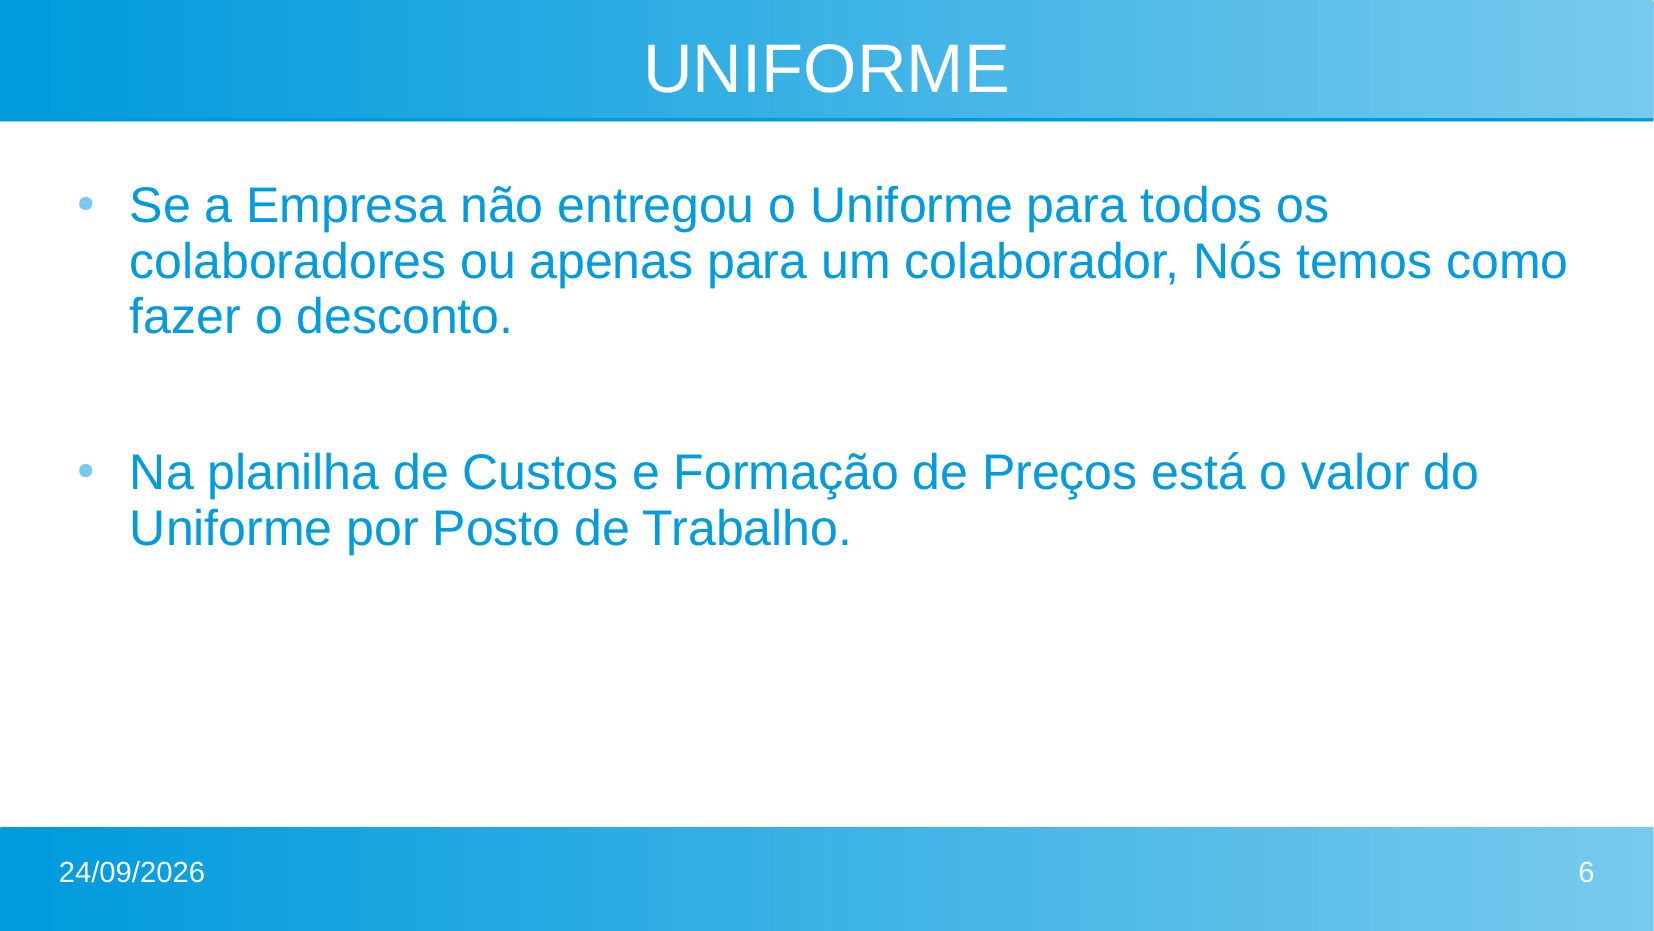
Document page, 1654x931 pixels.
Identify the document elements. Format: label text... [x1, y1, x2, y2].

list Se a Empresa não entregou o Uniforme para todos os colaboradores ou apenas para um colaborador, Nós temos como fazer o desconto. Na planilha de Custos e Formação de Preços está o valor do Uniforme por Posto de Trabalho. [59, 177, 1595, 768]
title UNIFORME [59, 29, 1595, 108]
